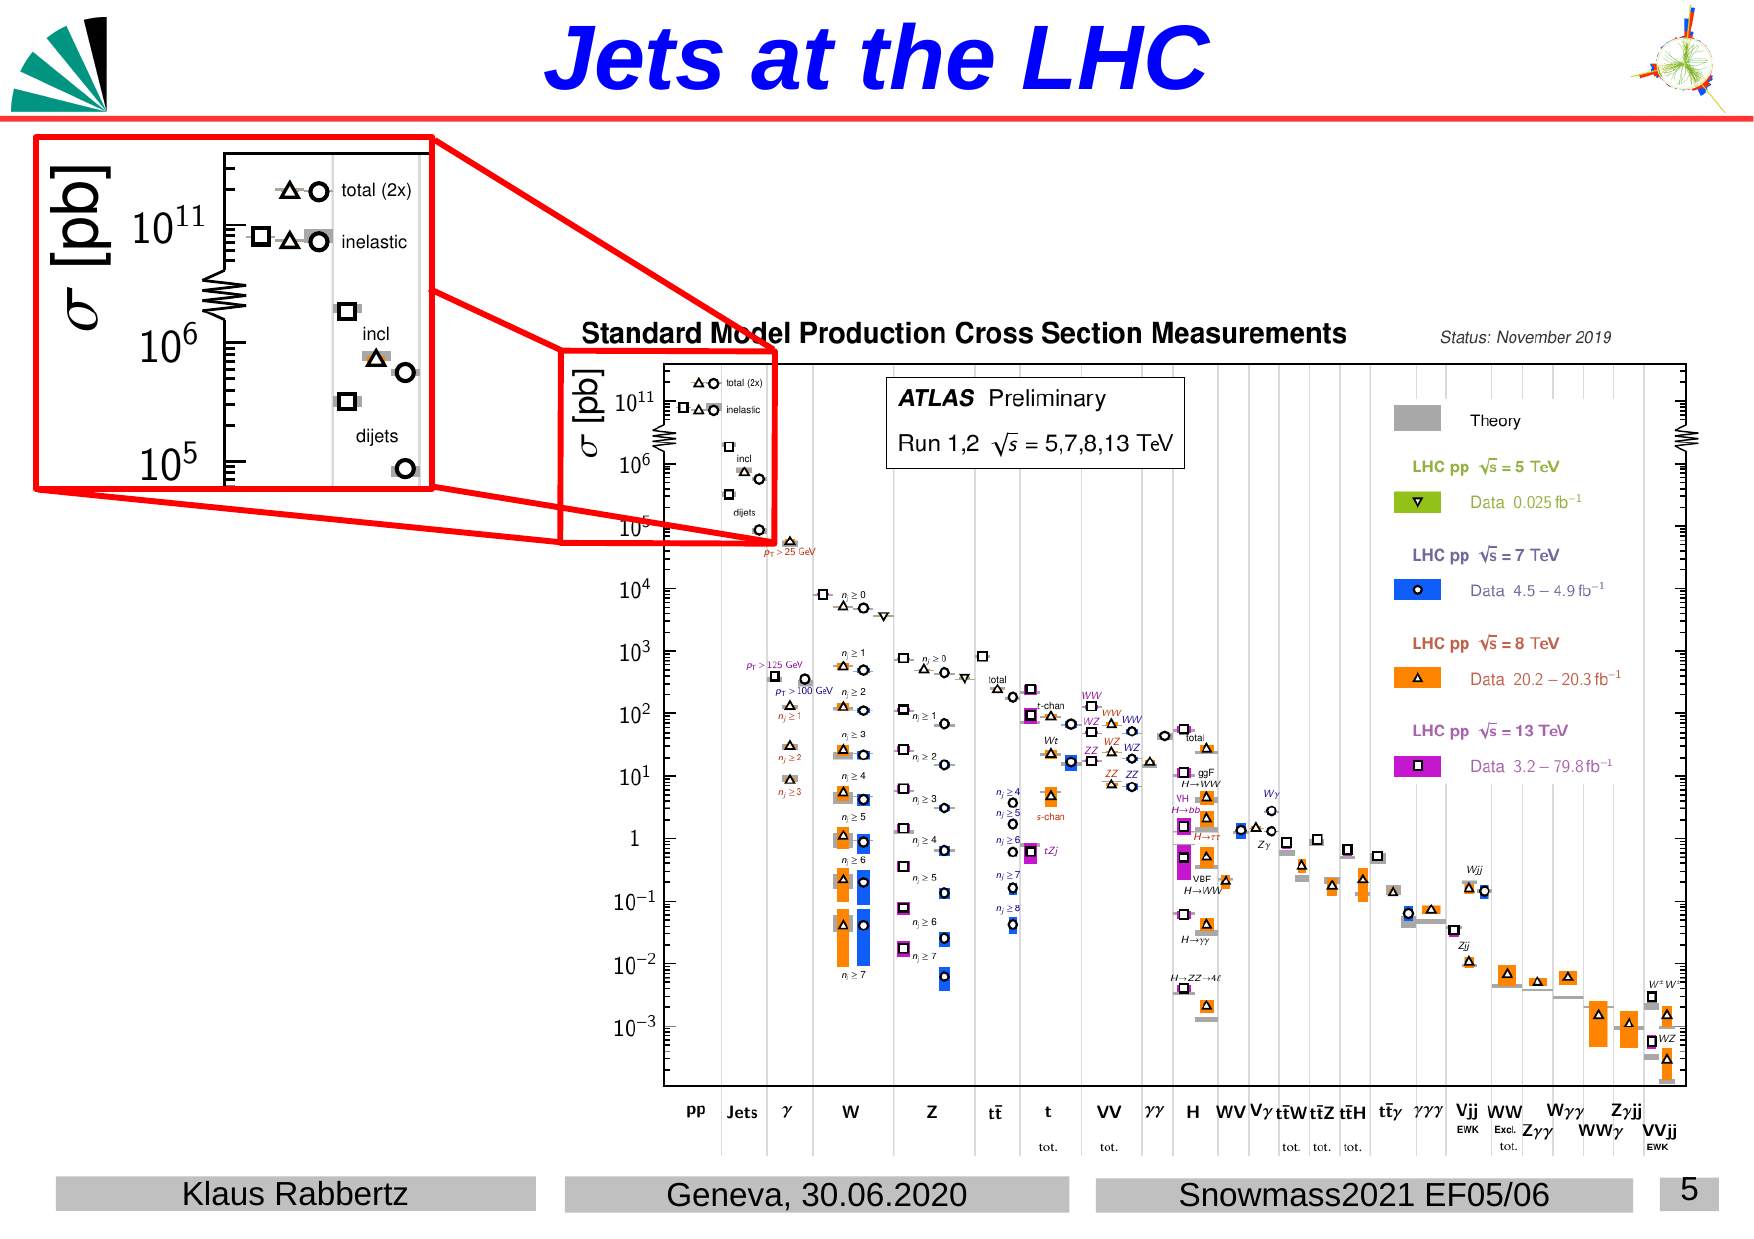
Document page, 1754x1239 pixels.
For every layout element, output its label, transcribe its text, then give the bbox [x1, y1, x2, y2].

picture [11, 17, 107, 113]
picture [562, 297, 1726, 1173]
picture [1631, 5, 1739, 113]
picture [564, 512, 734, 540]
title Jets at the LHC [124, 0, 1630, 116]
picture [38, 139, 430, 487]
picture [564, 354, 772, 538]
picture [562, 297, 763, 348]
